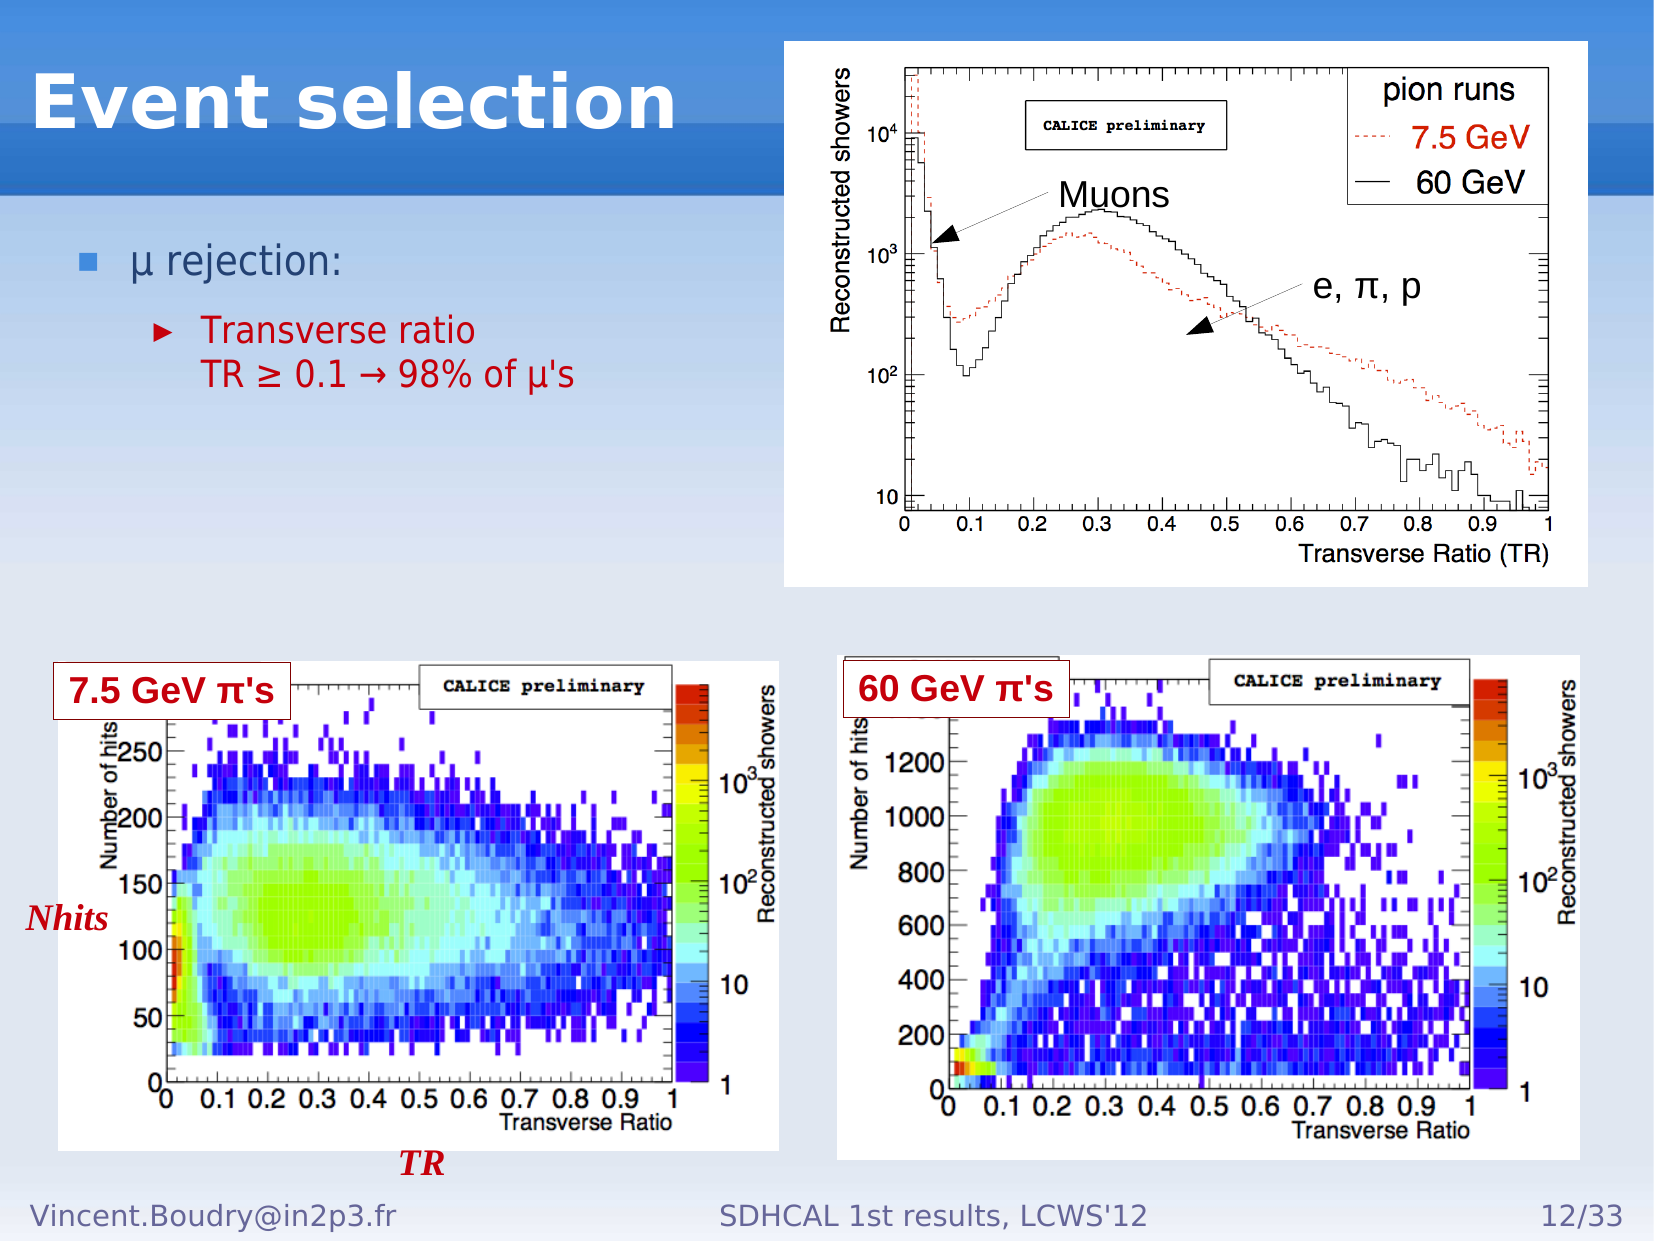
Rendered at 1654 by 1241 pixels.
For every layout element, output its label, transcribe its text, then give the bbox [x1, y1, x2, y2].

list μ rejection: Transverse ratio TR ≥ 0.1 → 98% of μ's [59, 236, 1595, 1152]
text_box TR [382, 1134, 461, 1192]
title Event selection [29, 0, 1654, 207]
picture [0, 0, 1654, 1241]
text_box 7.5 GeV π's [53, 662, 291, 720]
text_box Muons [1043, 165, 1186, 223]
text_box e, π, p [1297, 257, 1437, 315]
text_box 60 GeV π's [843, 660, 1070, 718]
text_box Nhits [10, 889, 124, 947]
